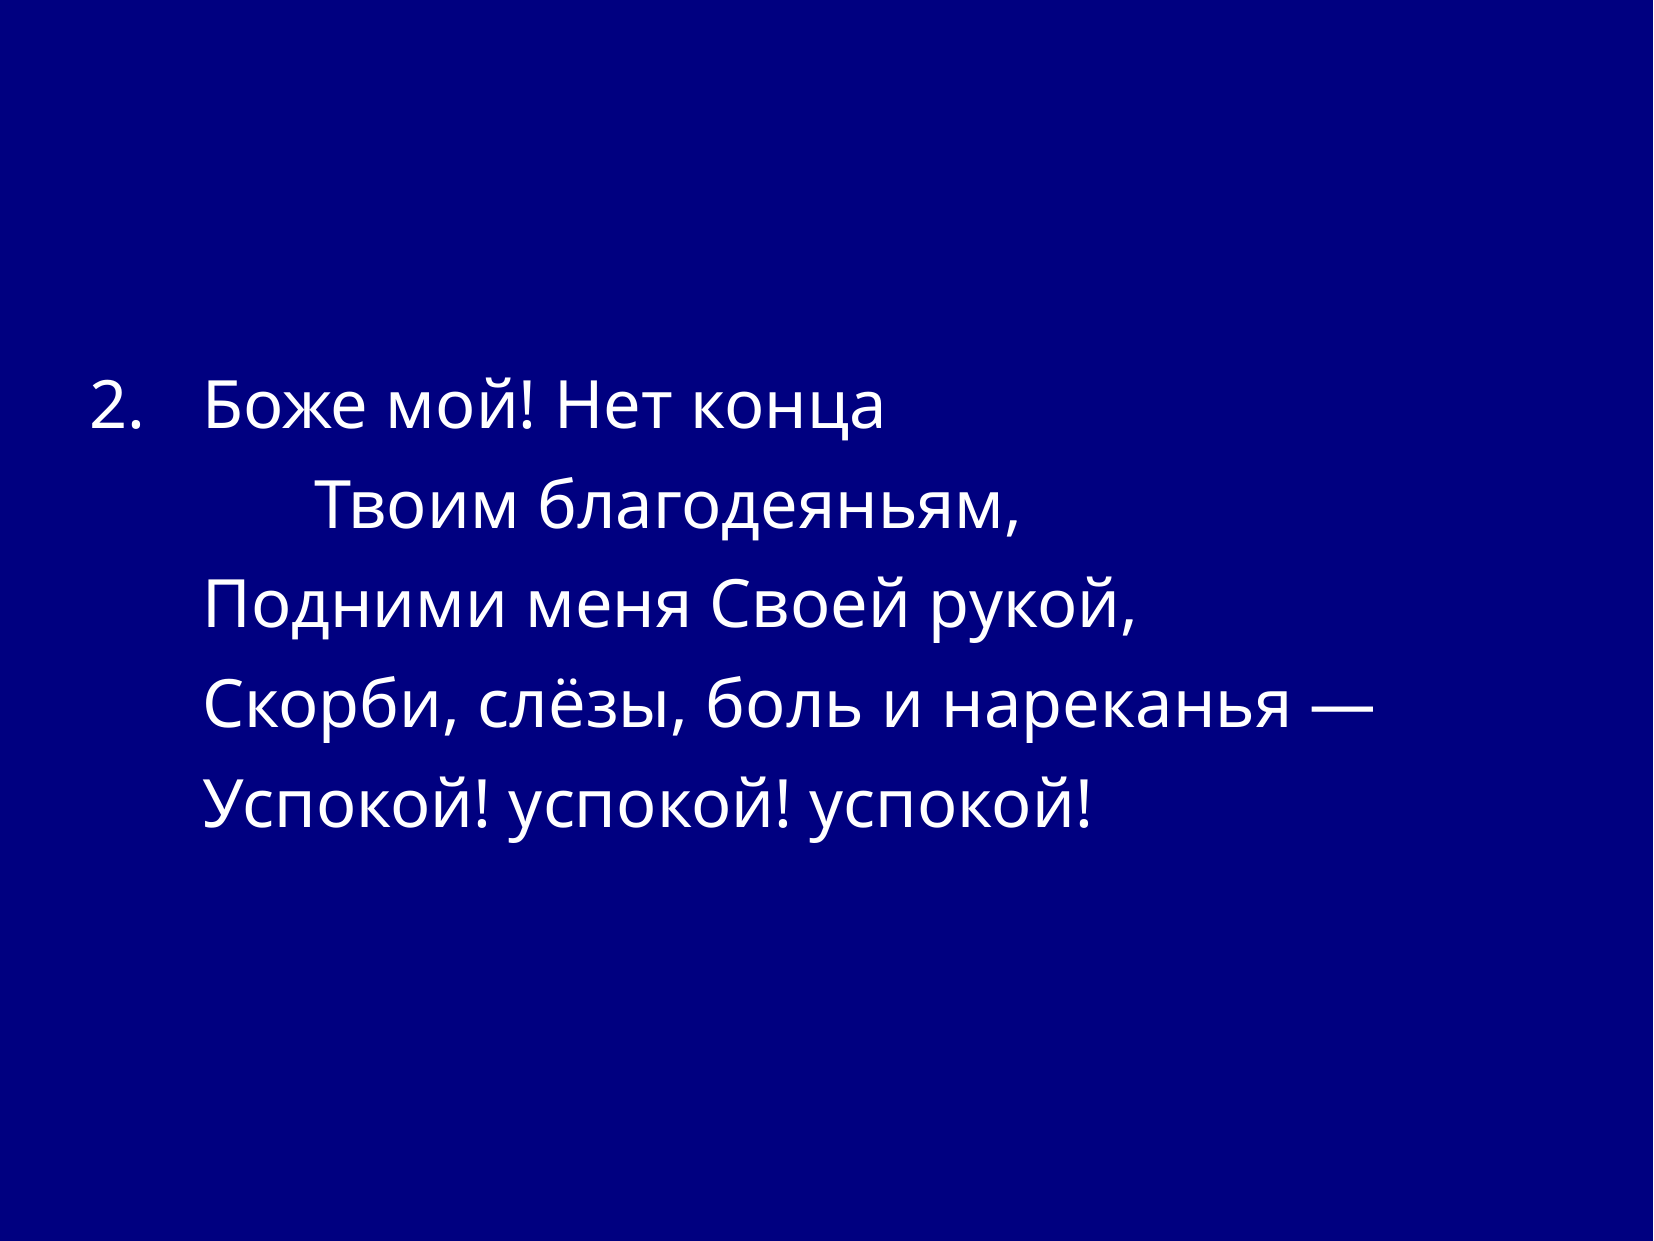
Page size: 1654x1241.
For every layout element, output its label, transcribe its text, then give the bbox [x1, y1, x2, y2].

text_box 2. Боже мой! Нет конца Твоим благодеяньям, Подними меня Своей рукой, Скорби, слёзы, боль и нареканья — Успокой! успокой! успокой! [75, 150, 1576, 1163]
